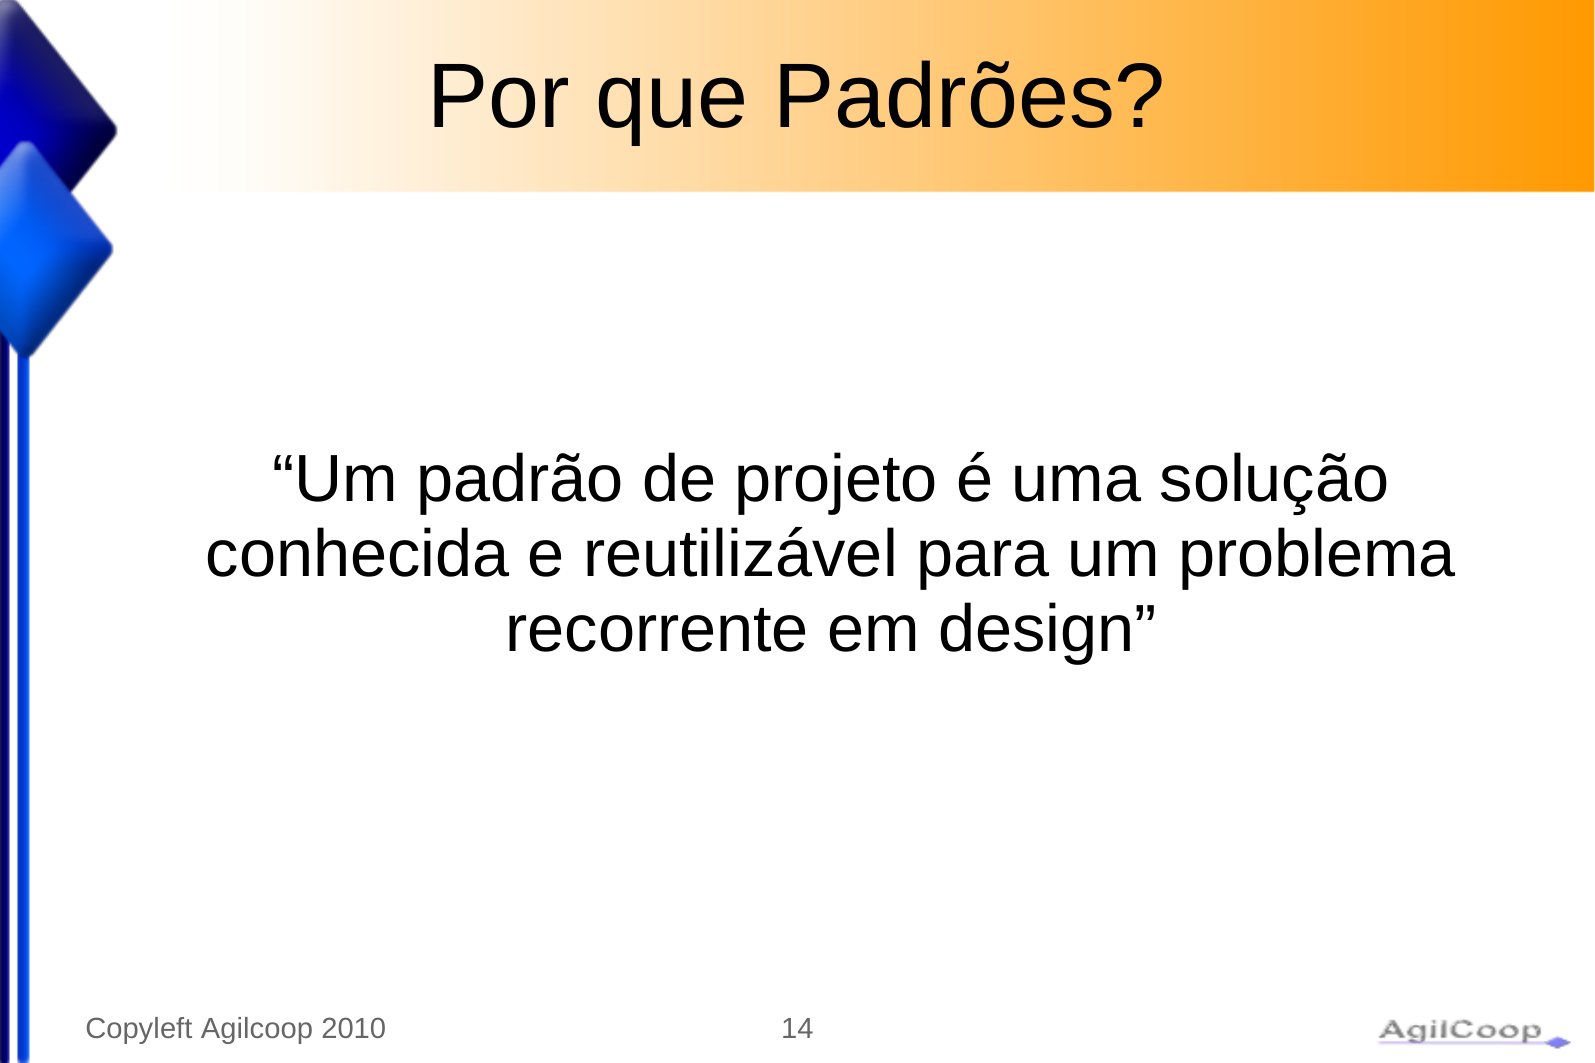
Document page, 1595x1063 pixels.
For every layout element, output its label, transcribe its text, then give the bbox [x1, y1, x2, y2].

title Por que Padrões? [79, 6, 1515, 185]
picture [0, 0, 1595, 1063]
list “Um padrão de projeto é uma solução conhecida e reutilizável para um problema recorrente em design” [113, 232, 1549, 947]
